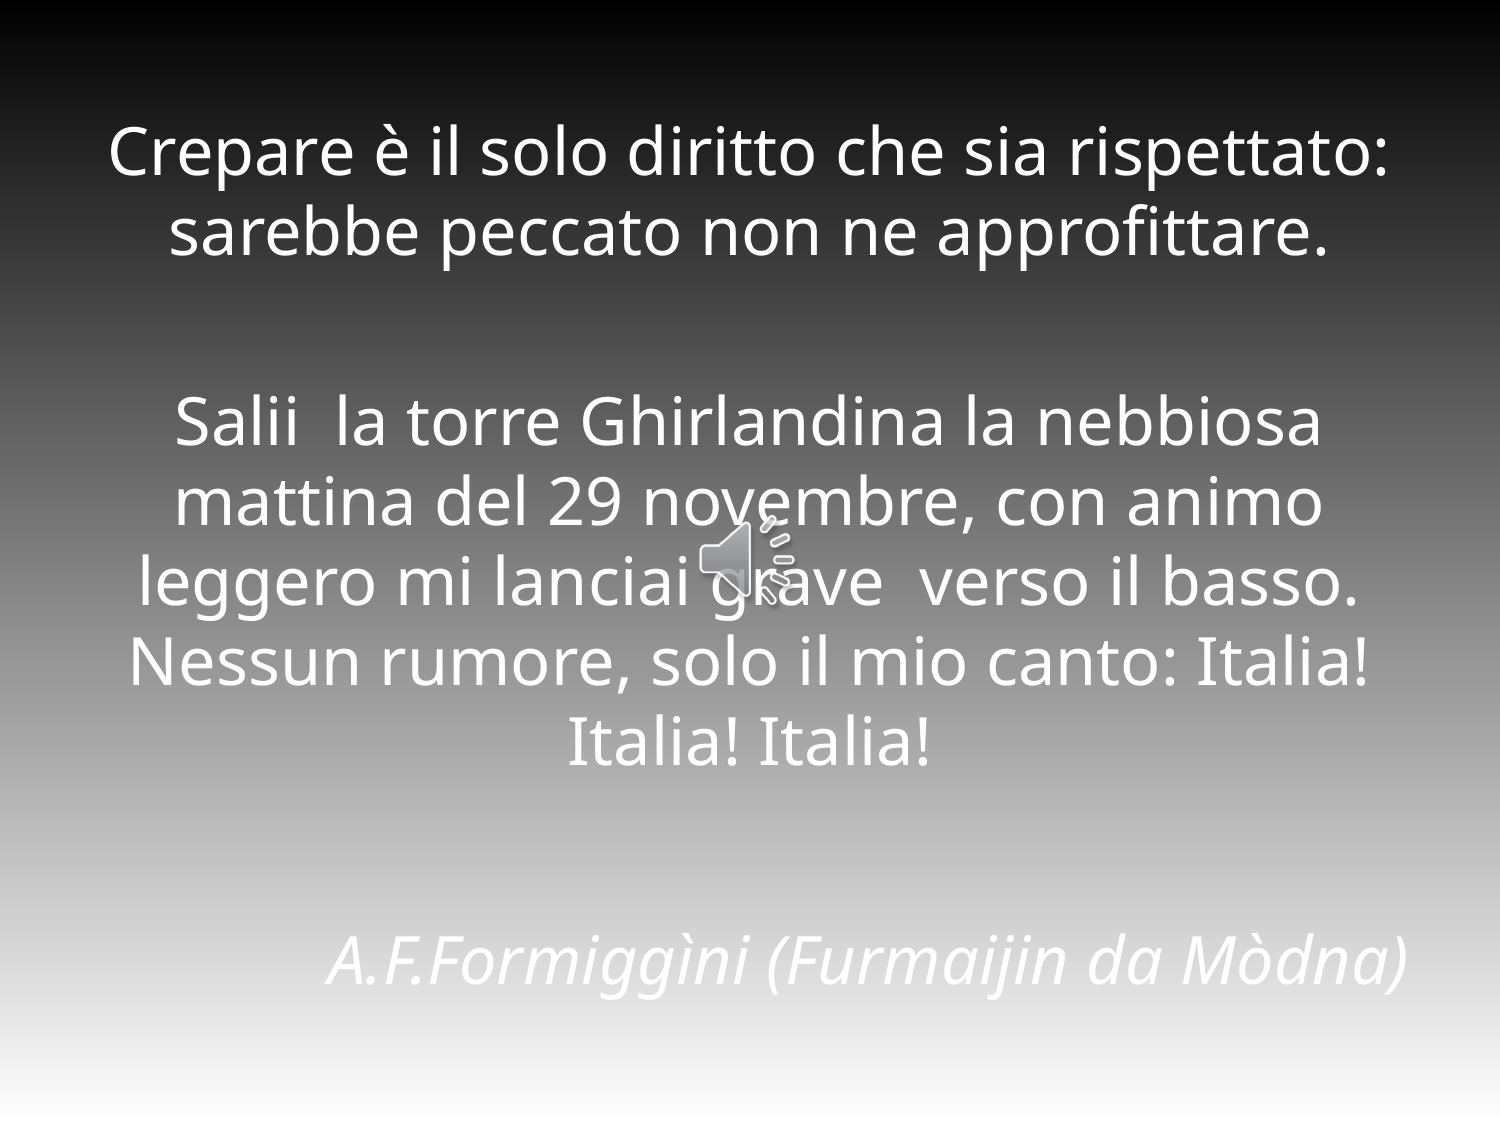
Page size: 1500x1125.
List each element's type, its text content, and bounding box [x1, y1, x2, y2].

picture [699, 512, 800, 613]
list Crepare è il solo diritto che sia rispettato: sarebbe peccato non ne approfittare. Salii la torre Ghirlandina la nebbiosa mattina del 29 novembre, con animo leggero mi lanciai grave verso il basso. Nessun rumore, solo il mio canto: Italia! Italia! Italia! A.F.Formiggìni (Furmaijin da Mòdna) [75, 101, 1425, 1005]
